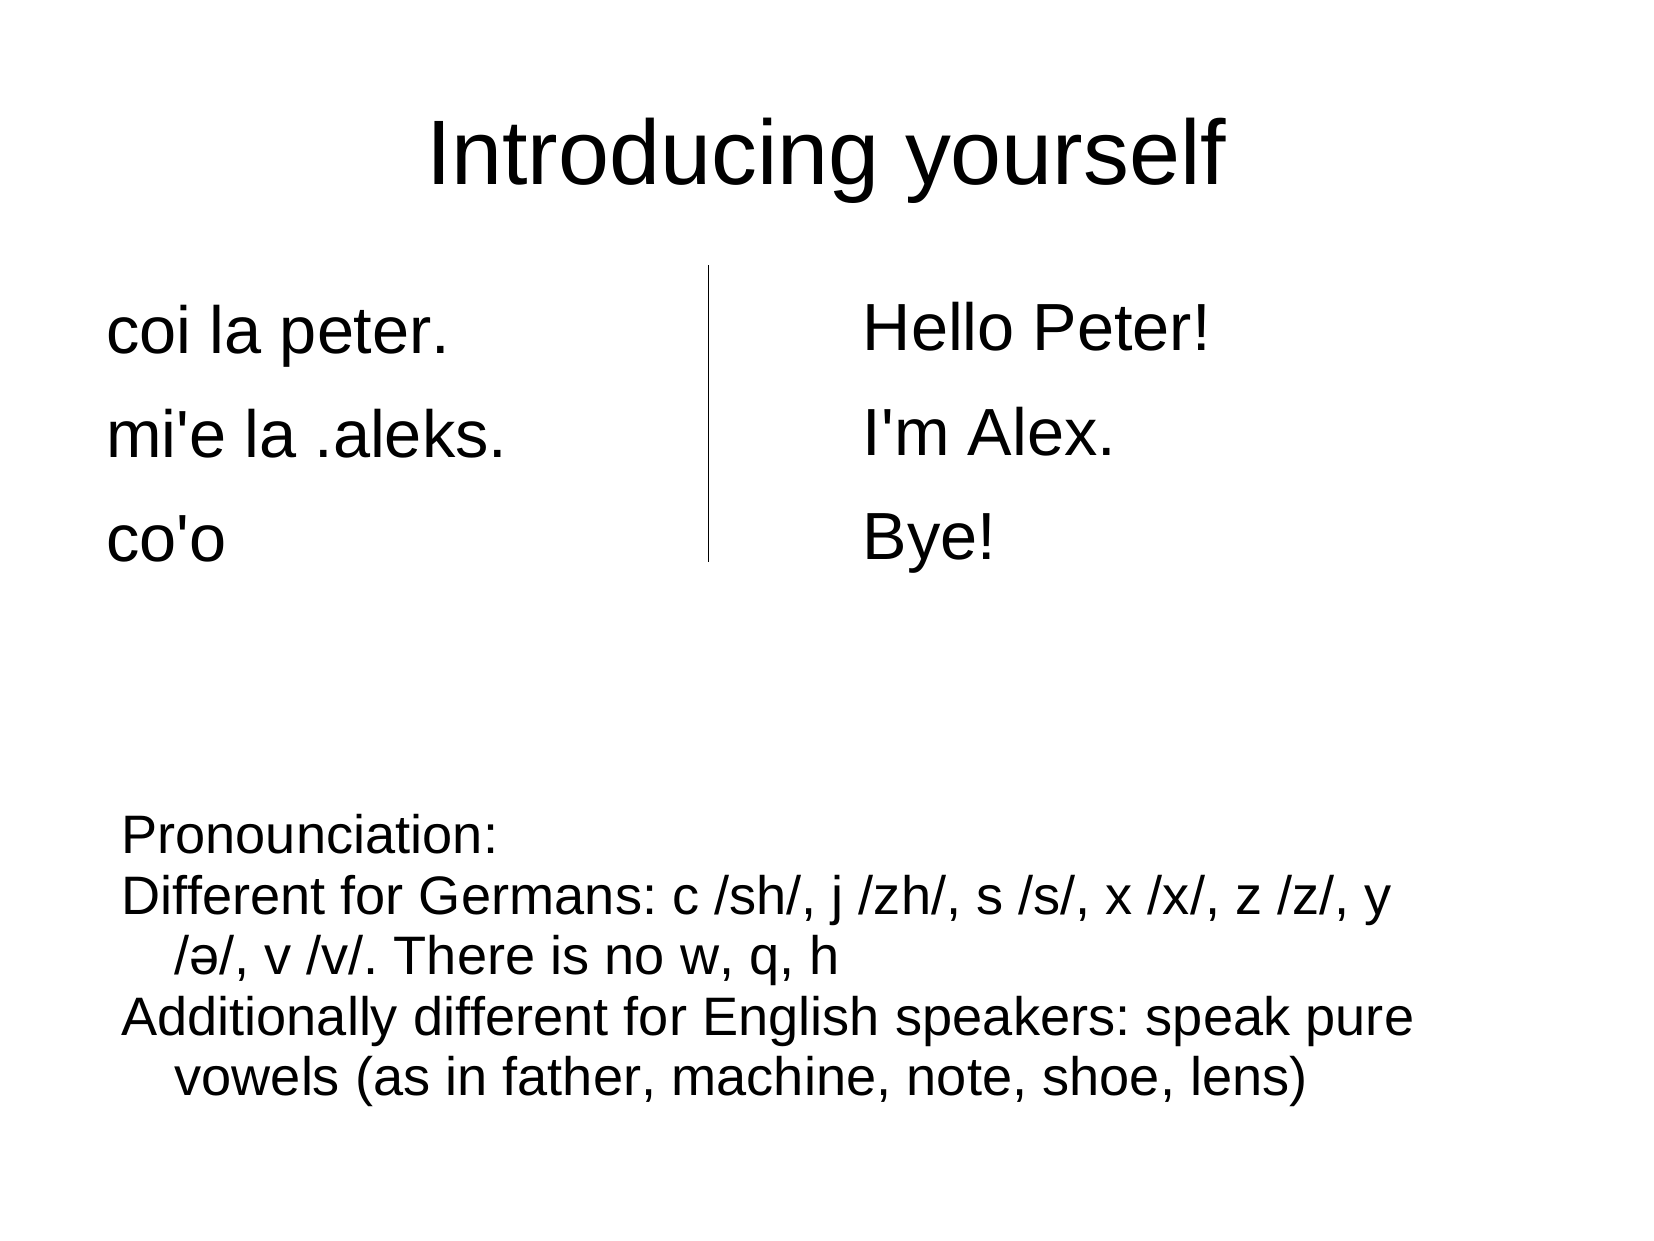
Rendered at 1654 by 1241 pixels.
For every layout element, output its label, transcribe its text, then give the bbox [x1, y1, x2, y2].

list coi la peter. mi'e la .aleks. co'o [88, 292, 815, 797]
list Hello Peter! I'm Alex. Bye! [845, 290, 1572, 857]
text_box Pronounciation: Different for Germans: c /sh/, j /zh/, s /s/, x /x/, z /z/, y /ə/, v /v/. There is no w, q, h Additionally different for English speakers: speak pure vowels (as in father, machine, note, shoe, lens) [88, 797, 1477, 1115]
title Introducing yourself [82, 49, 1571, 257]
